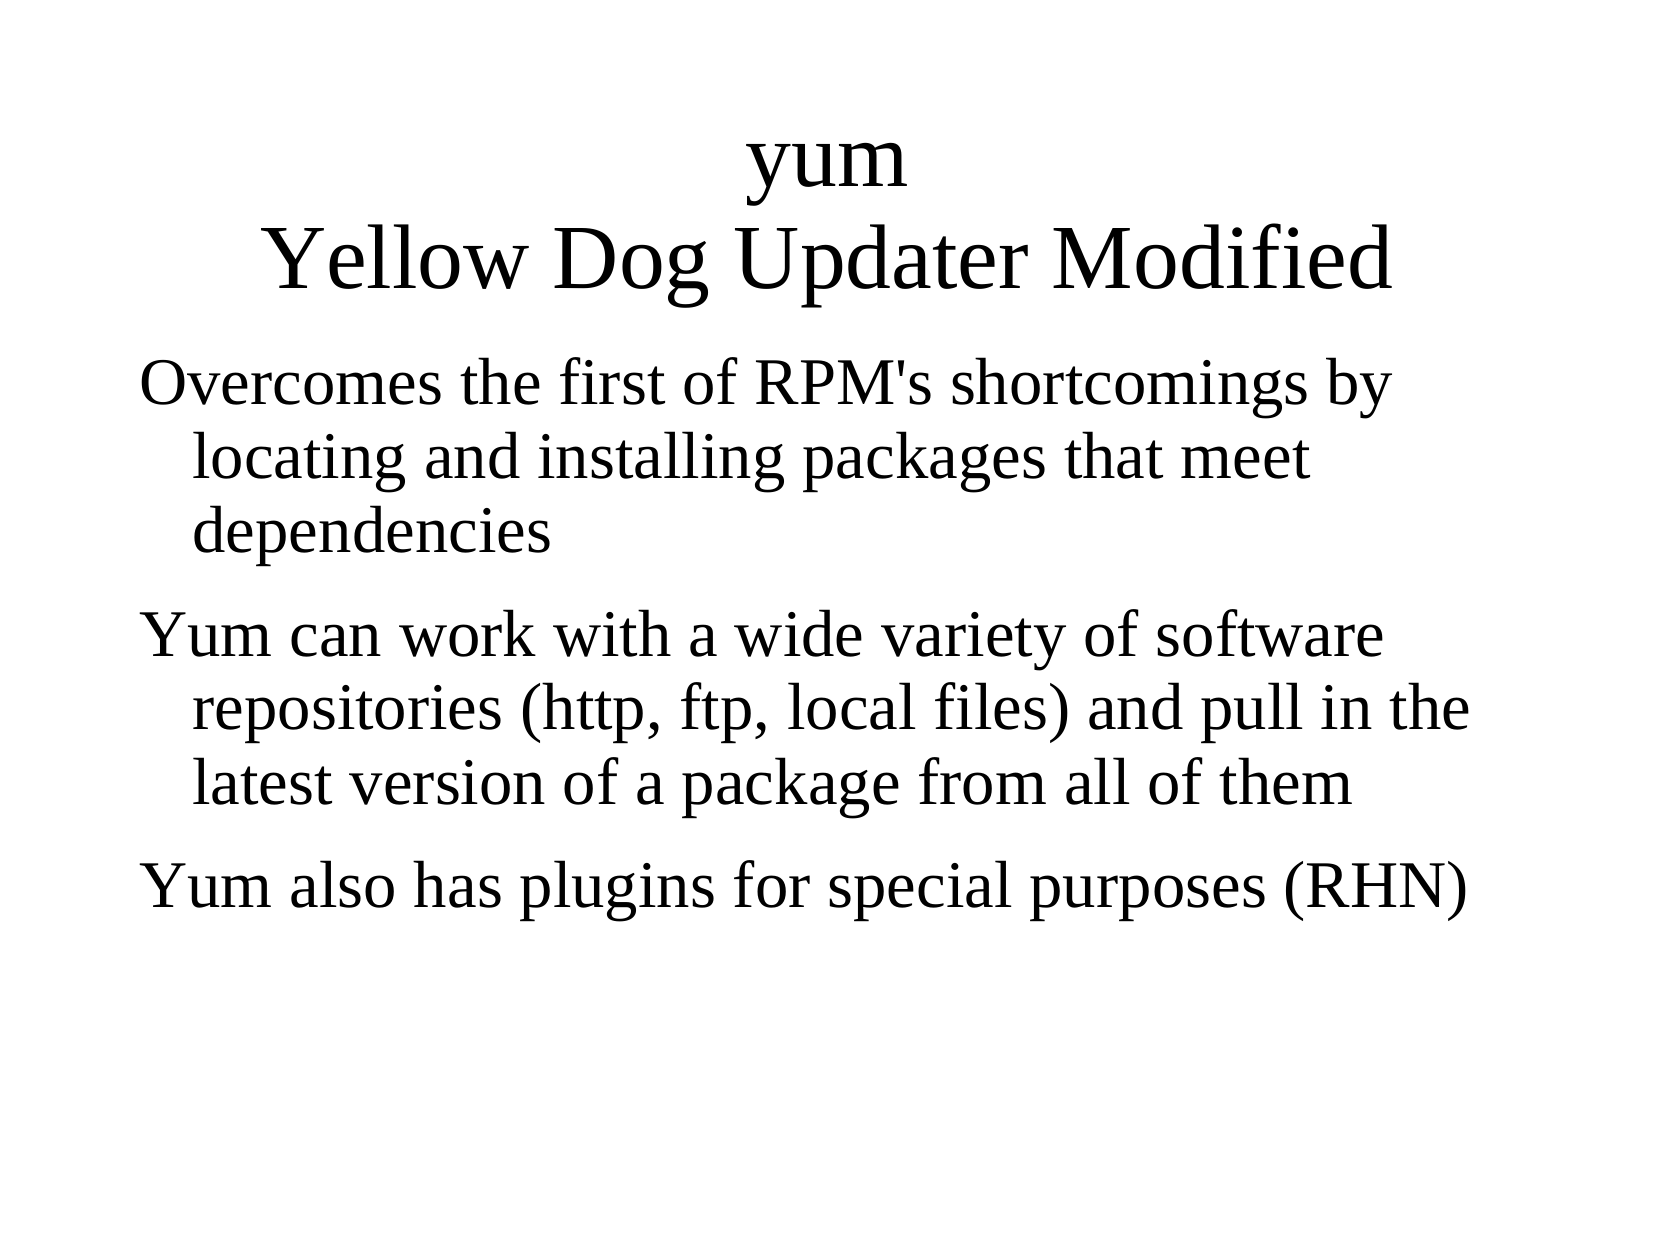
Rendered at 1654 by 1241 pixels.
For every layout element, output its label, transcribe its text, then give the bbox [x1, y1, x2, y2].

list Overcomes the first of RPM's shortcomings by locating and installing packages that meet dependencies Yum can work with a wide variety of software repositories (http, ftp, local files) and pull in the latest version of a package from all of them Yum also has plugins for special purposes (RHN) [121, 344, 1534, 1127]
title yum Yellow Dog Updater Modified [121, 79, 1534, 334]
